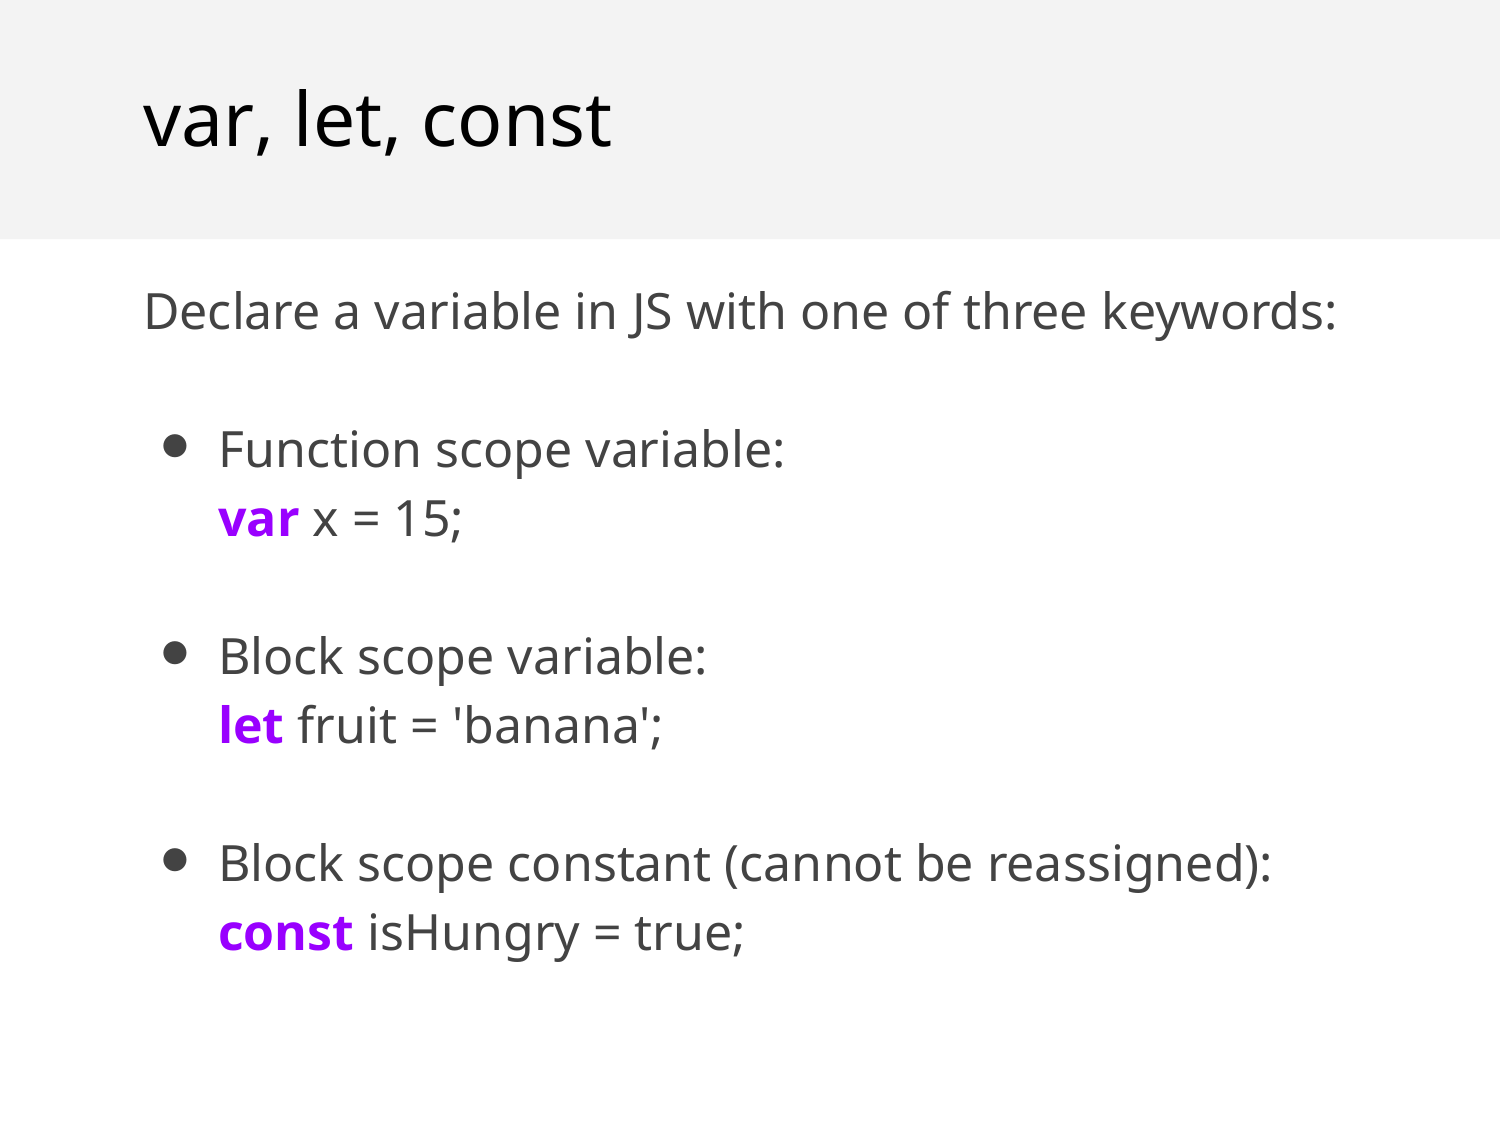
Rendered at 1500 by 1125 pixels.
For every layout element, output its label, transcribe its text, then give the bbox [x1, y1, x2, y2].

list Declare a variable in JS with one of three keywords: Function scope variable: var x = 15; Block scope variable: let fruit = 'banana'; Block scope constant (cannot be reassigned): const isHungry = true; [128, 255, 1500, 1004]
title var, let, const [128, 56, 1372, 183]
